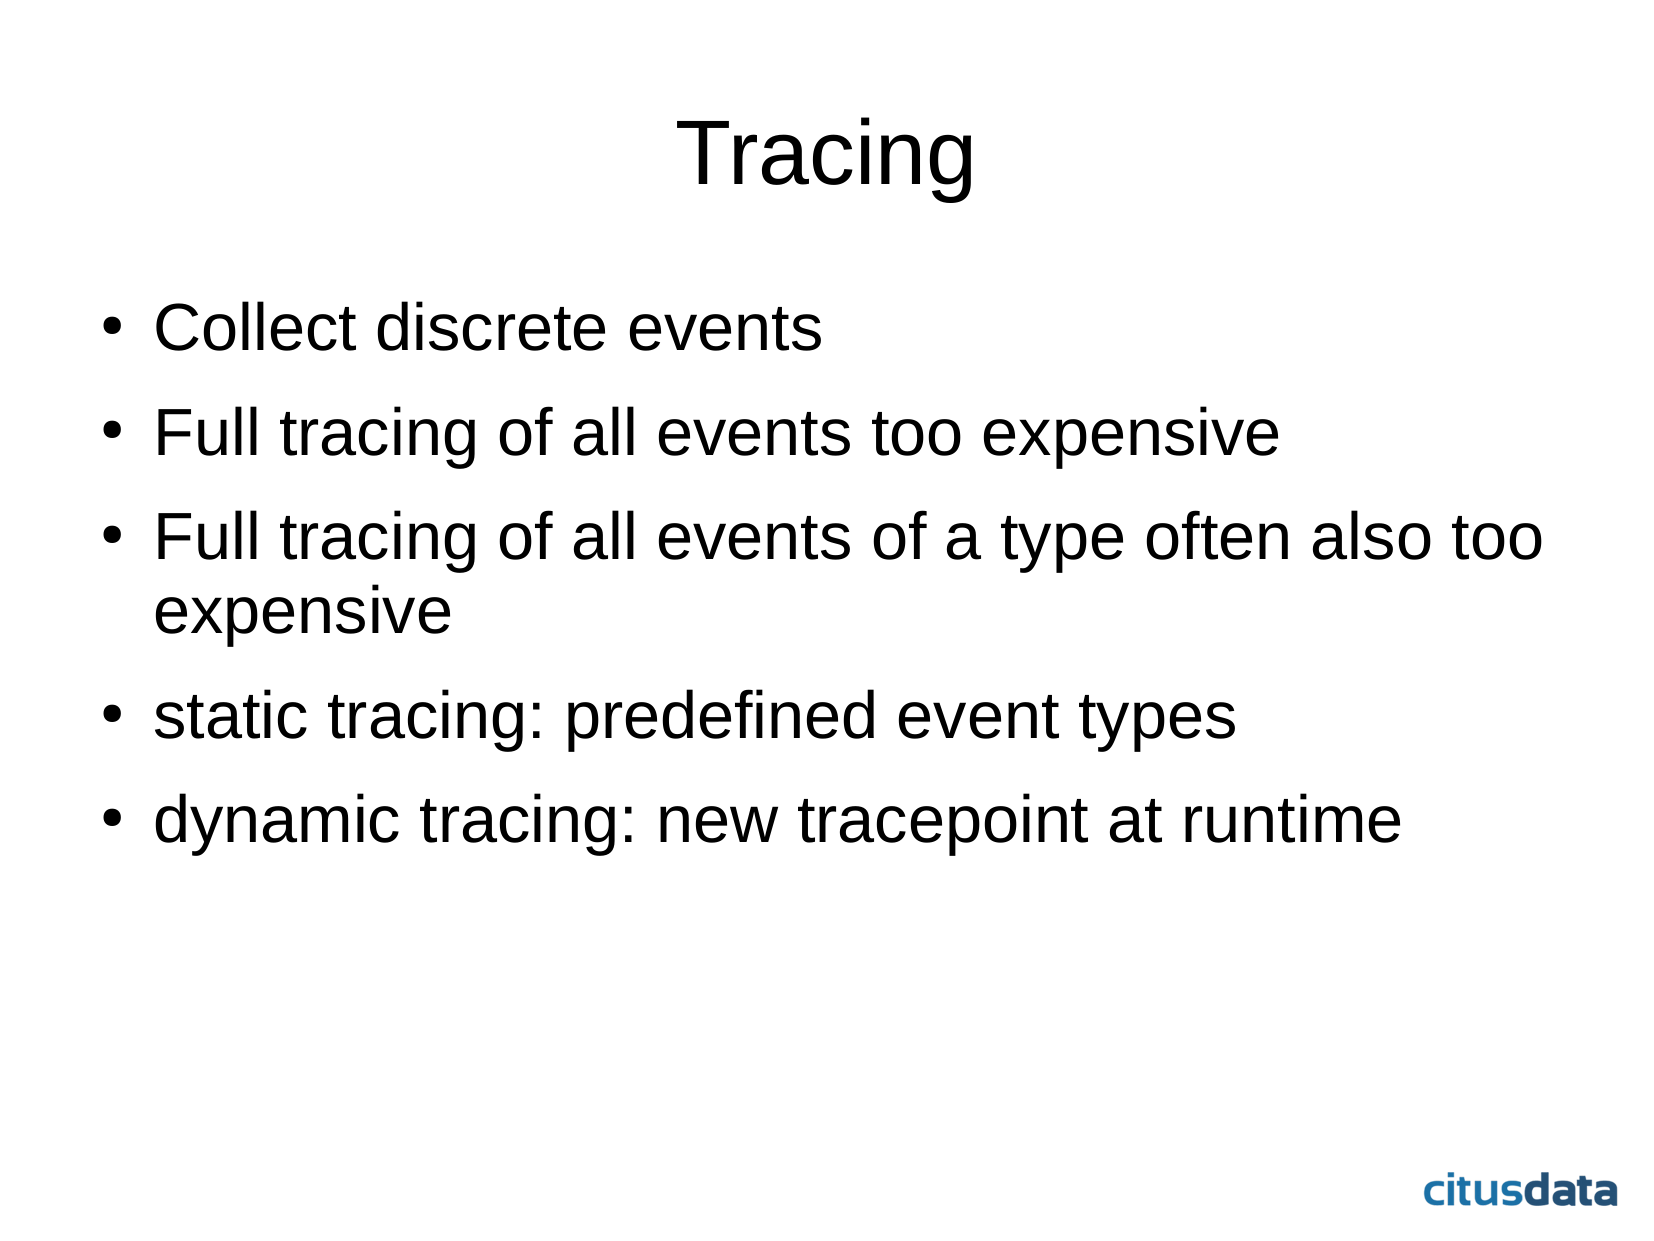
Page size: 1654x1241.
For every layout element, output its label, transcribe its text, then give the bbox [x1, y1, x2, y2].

title Tracing [82, 49, 1571, 257]
picture [1420, 1167, 1622, 1209]
list Collect discrete events Full tracing of all events too expensive Full tracing of all events of a type often also too expensive static tracing: predefined event types dynamic tracing: new tracepoint at runtime [82, 290, 1571, 1096]
